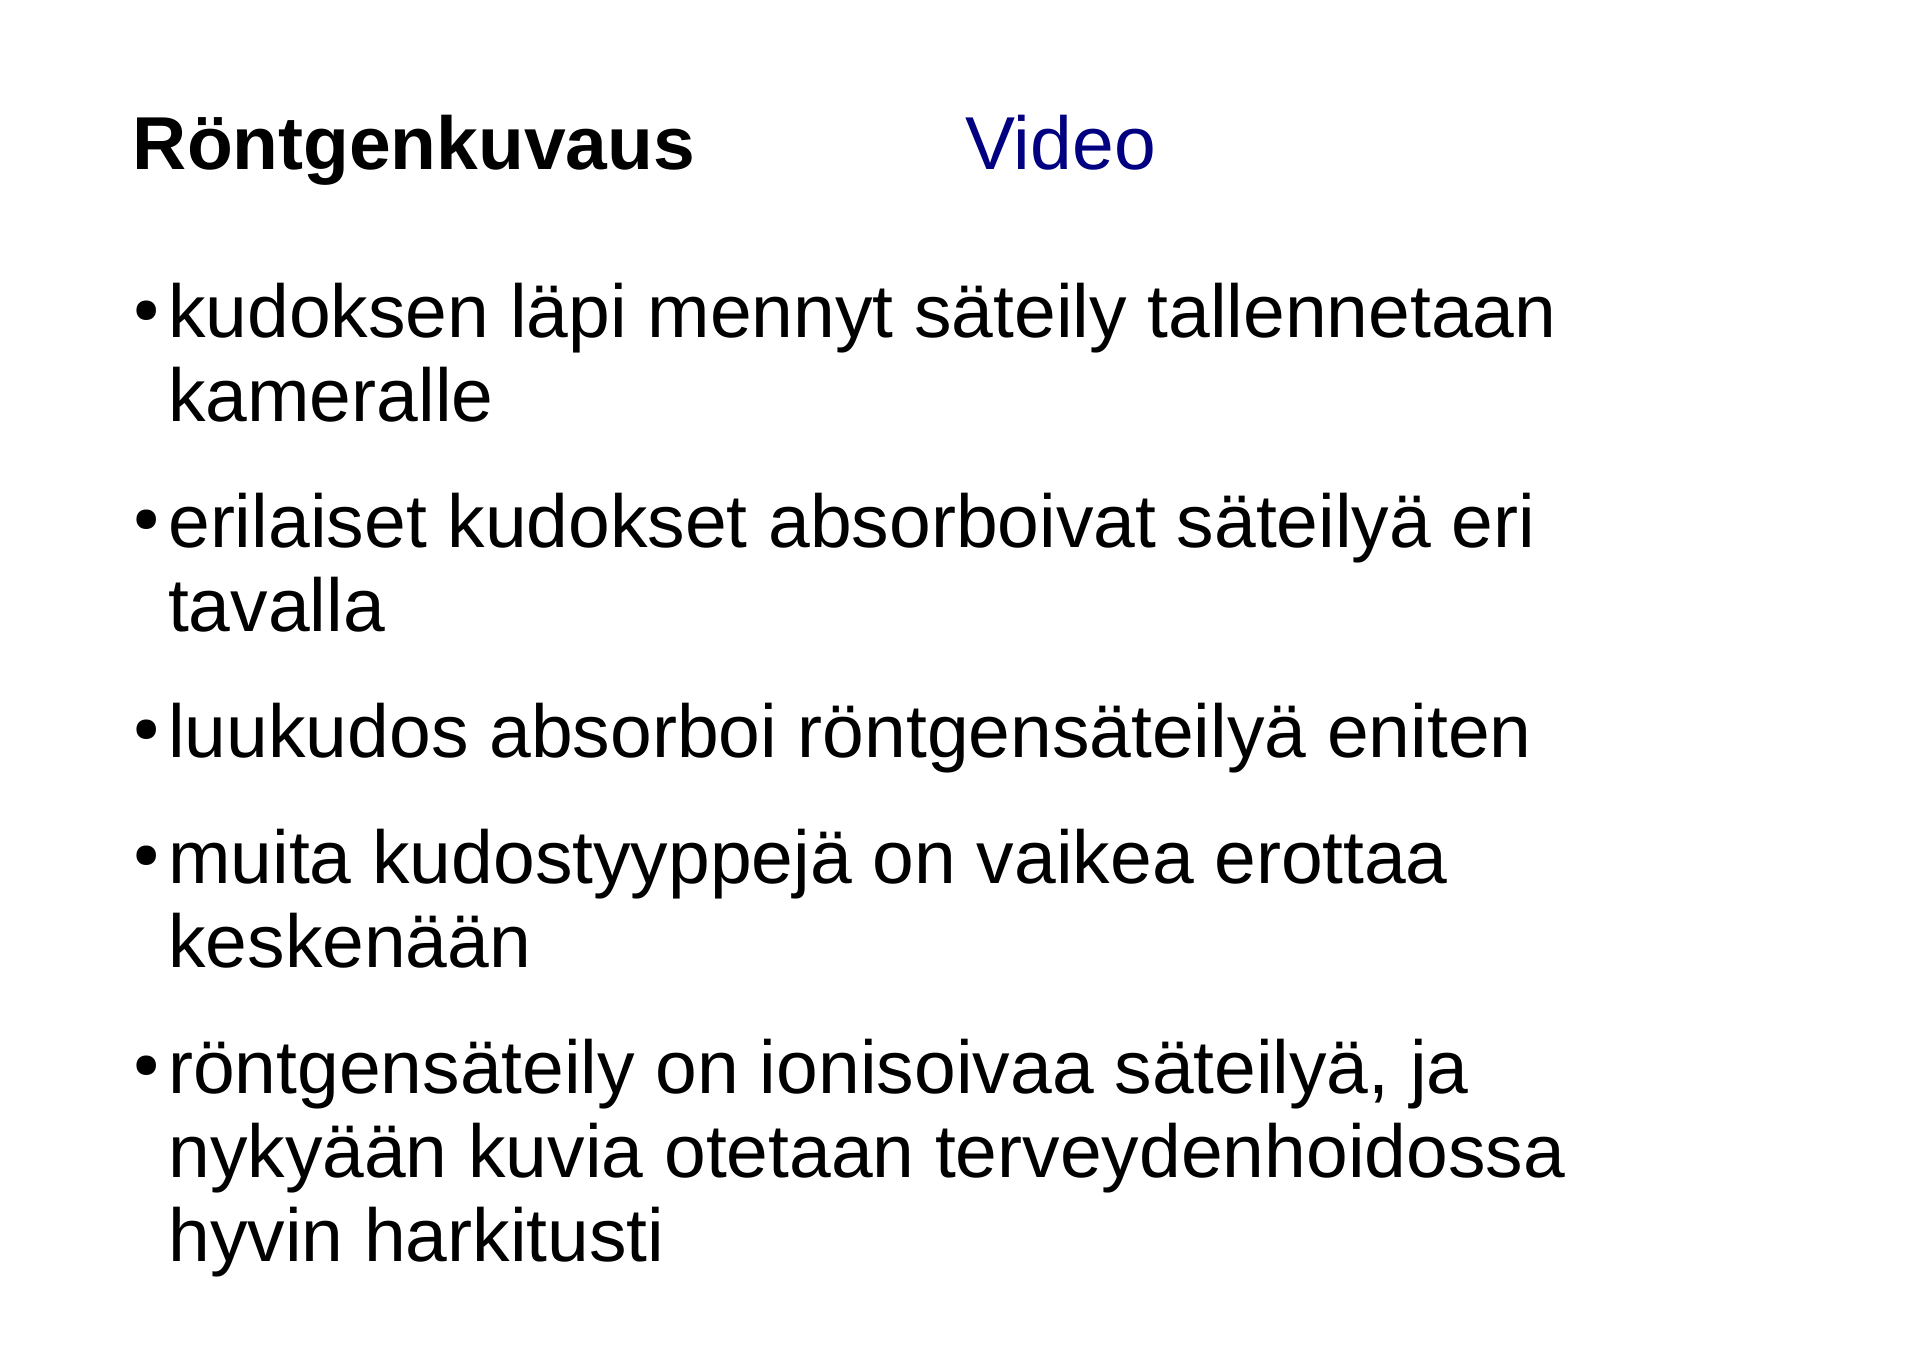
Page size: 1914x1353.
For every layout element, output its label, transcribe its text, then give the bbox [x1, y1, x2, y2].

text_box Röntgenkuvaus Video kudoksen läpi mennyt säteily tallennetaan kameralle erilaiset kudokset absorboivat säteilyä eri tavalla luukudos absorboi röntgensäteilyä eniten muita kudostyyppejä on vaikea erottaa keskenään röntgensäteily on ionisoivaa säteilyä, ja nykyään kuvia otetaan terveydenhoidossa hyvin harkitusti [118, 94, 1630, 1285]
